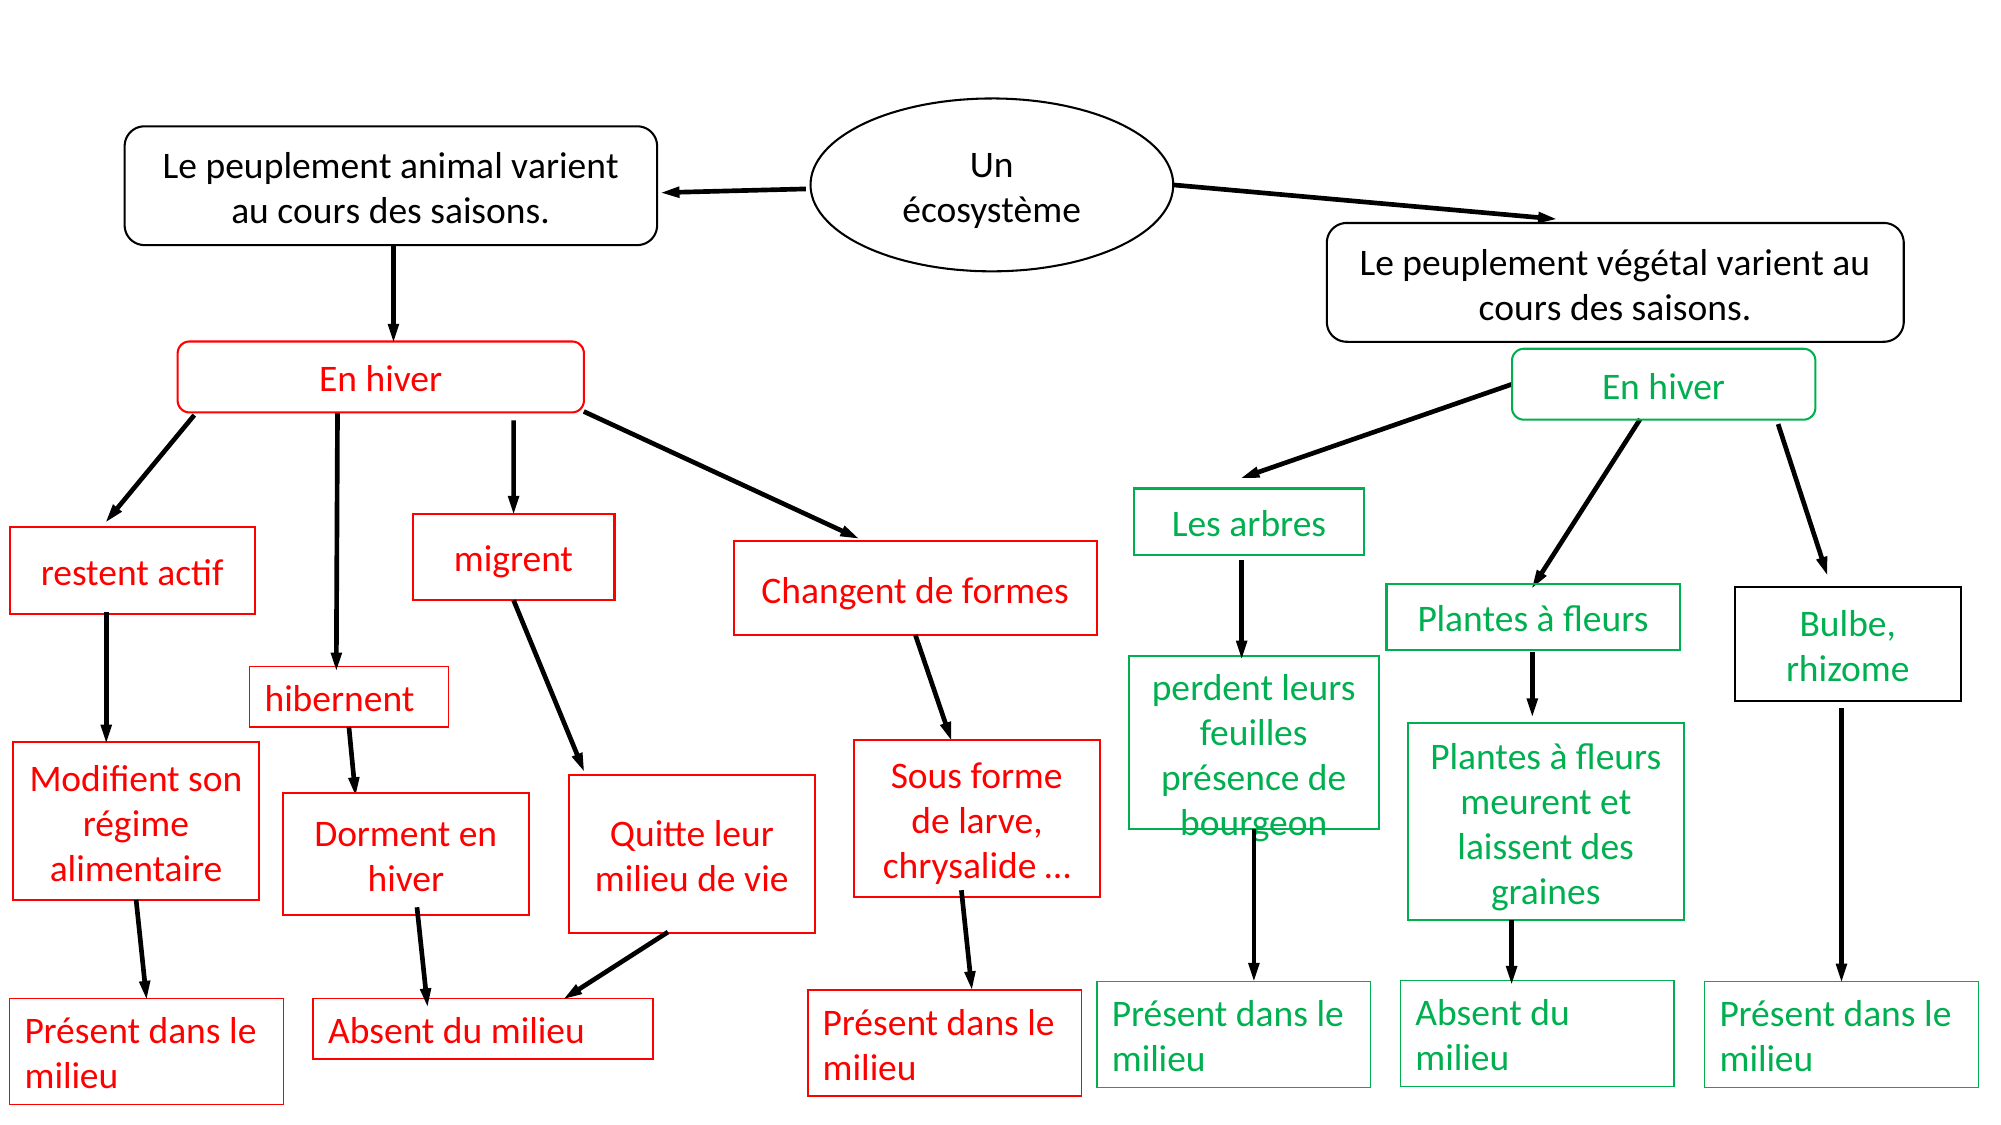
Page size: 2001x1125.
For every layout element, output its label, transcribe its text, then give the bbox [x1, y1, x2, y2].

text_box Modifient son régime alimentaire [13, 742, 259, 900]
text_box Présent dans le milieu [9, 998, 284, 1105]
text_box En hiver [177, 341, 584, 413]
text_box Plantes à fleurs meurent et laissent des graines [1408, 723, 1684, 920]
text_box Plantes à fleurs [1386, 584, 1680, 650]
text_box Sous forme de larve, chrysalide … [854, 740, 1100, 897]
text_box Absent du milieu [313, 998, 653, 1060]
text_box Présent dans le milieu [1096, 981, 1371, 1088]
text_box migrent [413, 514, 614, 600]
text_box Les arbres [1134, 489, 1364, 555]
text_box Changent de formes [734, 541, 1097, 635]
text_box restent actif [10, 527, 255, 614]
text_box Présent dans le milieu [807, 989, 1082, 1096]
text_box Absent du milieu [1400, 980, 1675, 1087]
text_box Bulbe, rhizome [1735, 587, 1961, 701]
text_box Présent dans le milieu [1704, 981, 1979, 1088]
text_box Quitte leur milieu de vie [569, 775, 815, 933]
text_box Un écosystème [810, 98, 1174, 272]
text_box Le peuplement végétal varient au cours des saisons. [1326, 222, 1904, 342]
text_box perdent leurs feuilles présence de bourgeon [1129, 656, 1379, 829]
text_box Dorment en hiver [283, 793, 529, 915]
text_box hibernent [249, 666, 449, 728]
text_box En hiver [1512, 348, 1816, 420]
text_box Le peuplement animal varient au cours des saisons. [124, 126, 658, 246]
